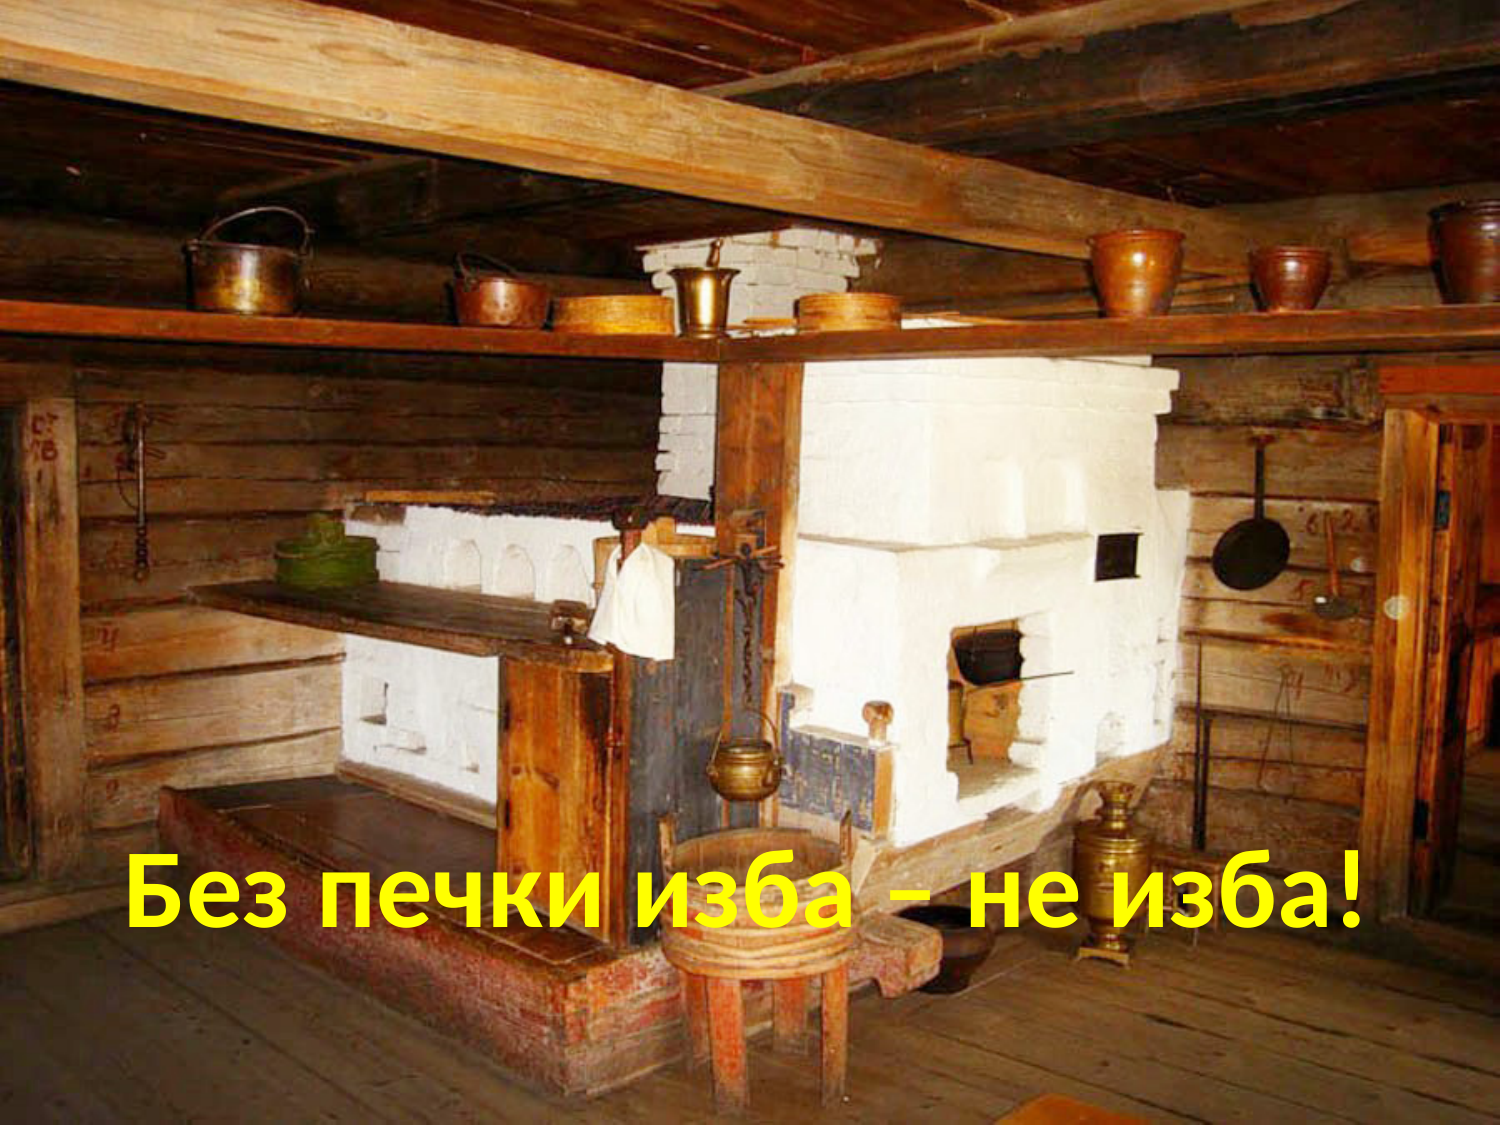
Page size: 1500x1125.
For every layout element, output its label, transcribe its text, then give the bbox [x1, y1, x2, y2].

text_box Без печки изба – не изба! [20, 807, 1500, 958]
picture [0, 0, 1500, 1125]
